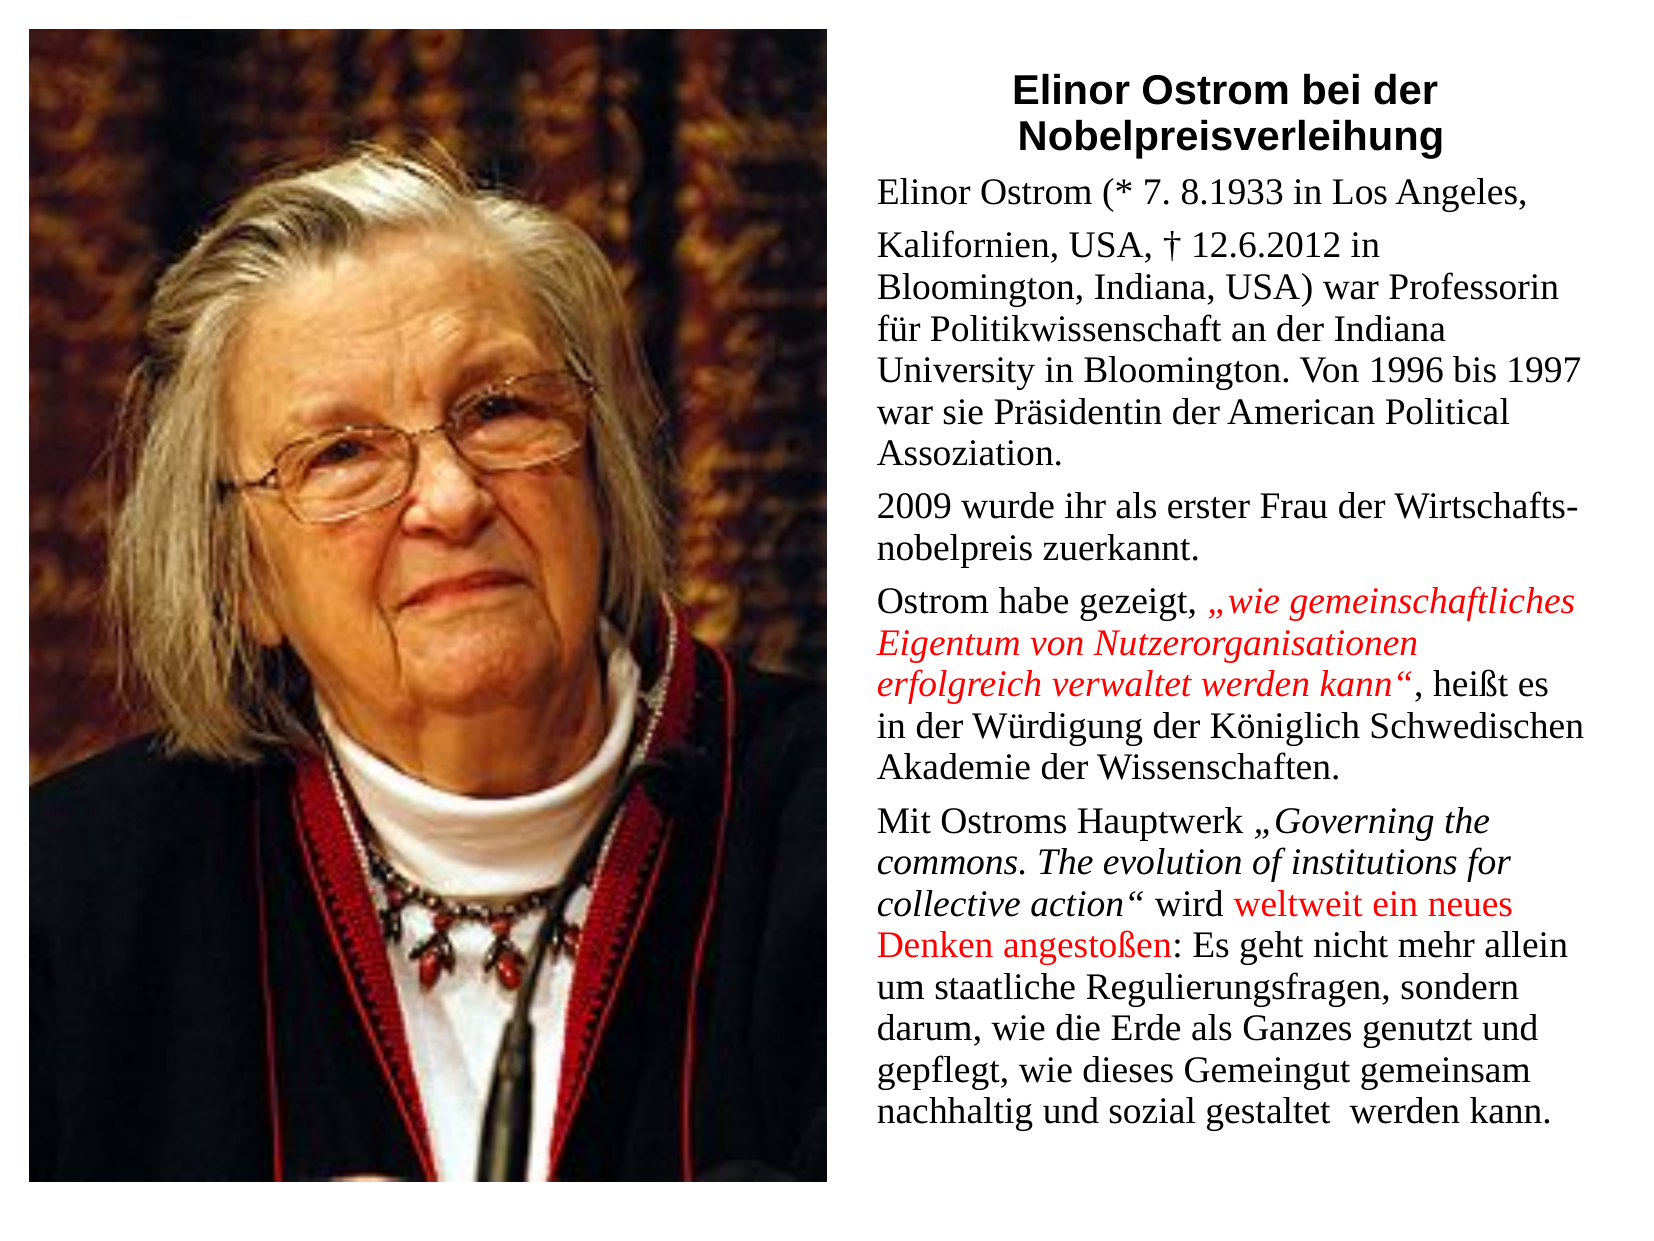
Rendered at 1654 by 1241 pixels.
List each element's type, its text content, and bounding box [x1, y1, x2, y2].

picture [29, 29, 827, 1182]
text_box Elinor Ostrom bei der Nobelpreisverleihung Elinor Ostrom (* 7. 8.1933 in Los Angeles, Kalifornien, USA, † 12.6.2012 in Bloomington, Indiana, USA) war Professorin für Politikwissenschaft an der Indiana University in Bloomington. Von 1996 bis 1997 war sie Präsidentin der American Political Assoziation. 2009 wurde ihr als erster Frau der Wirtschafts-nobelpreis zuerkannt. Ostrom habe gezeigt, „wie gemeinschaftliches Eigentum von Nutzerorganisationen erfolgreich verwaltet werden kann“, heißt es in der Würdigung der Königlich Schwedischen Akademie der Wissenschaften. Mit Ostroms Hauptwerk „Governing the commons. The evolution of institutions for collective action“ wird weltweit ein neues Denken angestoßen: Es geht nicht mehr allein um staatliche Regulierungsfragen, sondern darum, wie die Erde als Ganzes genutzt und gepflegt, wie dieses Gemeingut gemeinsam nachhaltig und sozial gestaltet werden kann. [862, 59, 1601, 1140]
